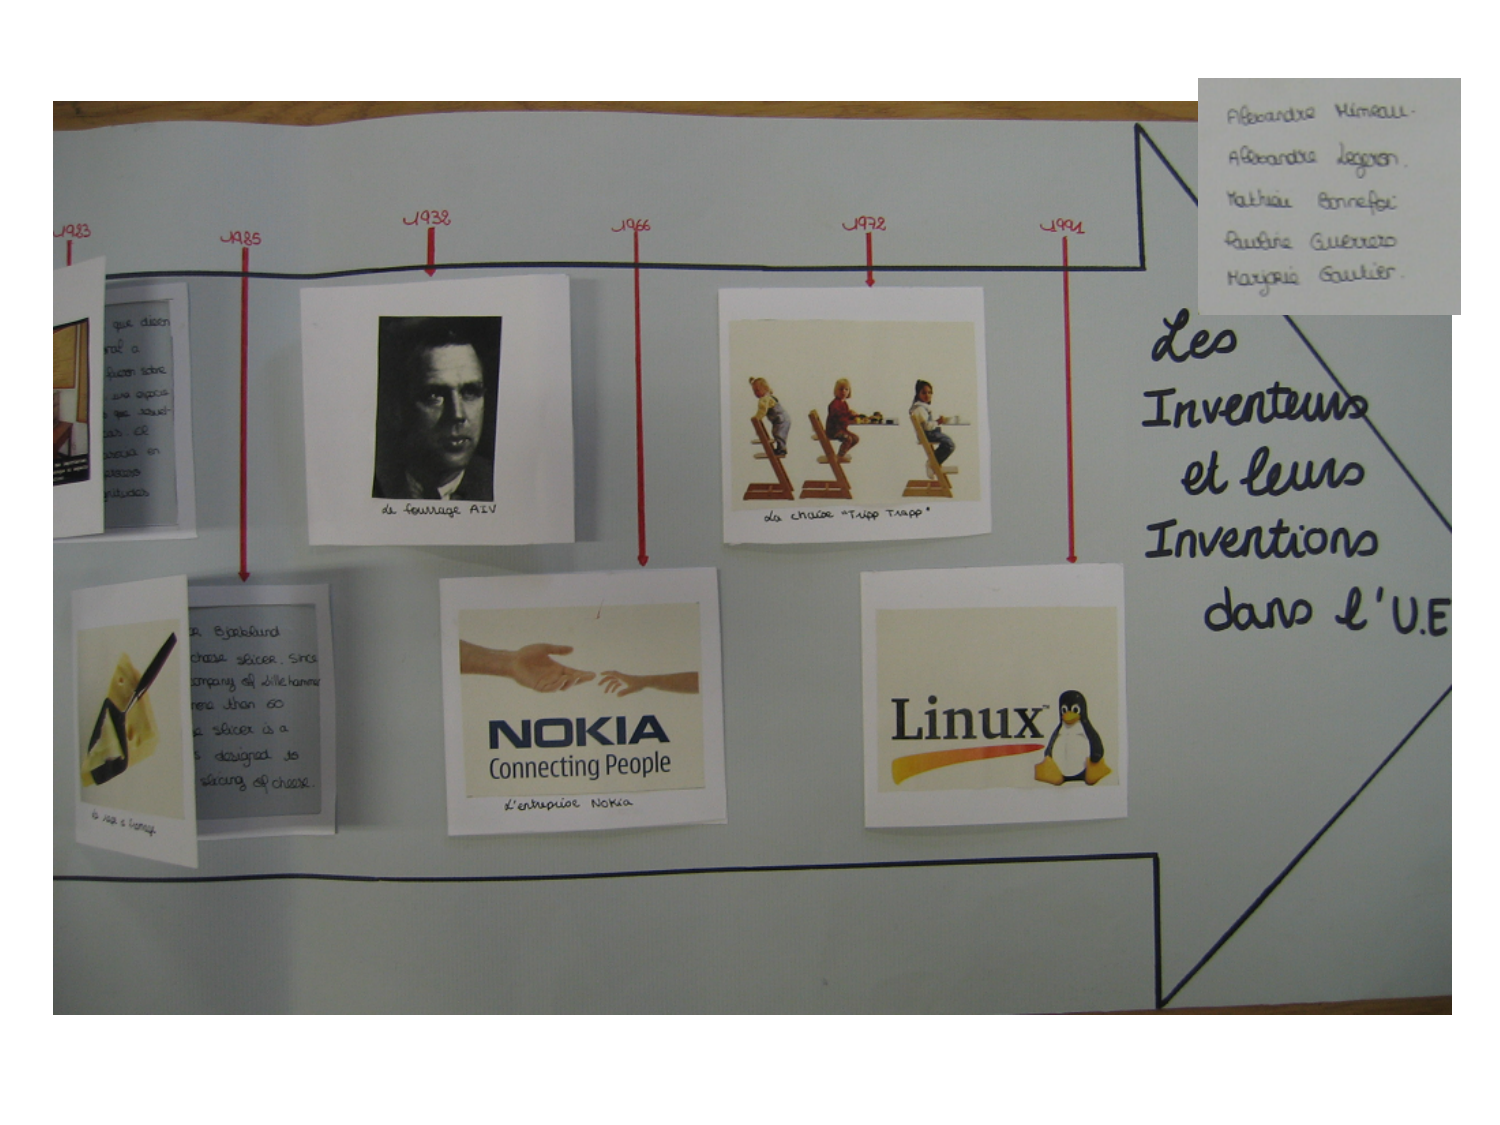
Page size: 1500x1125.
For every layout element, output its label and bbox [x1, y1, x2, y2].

picture [53, 78, 1461, 1015]
